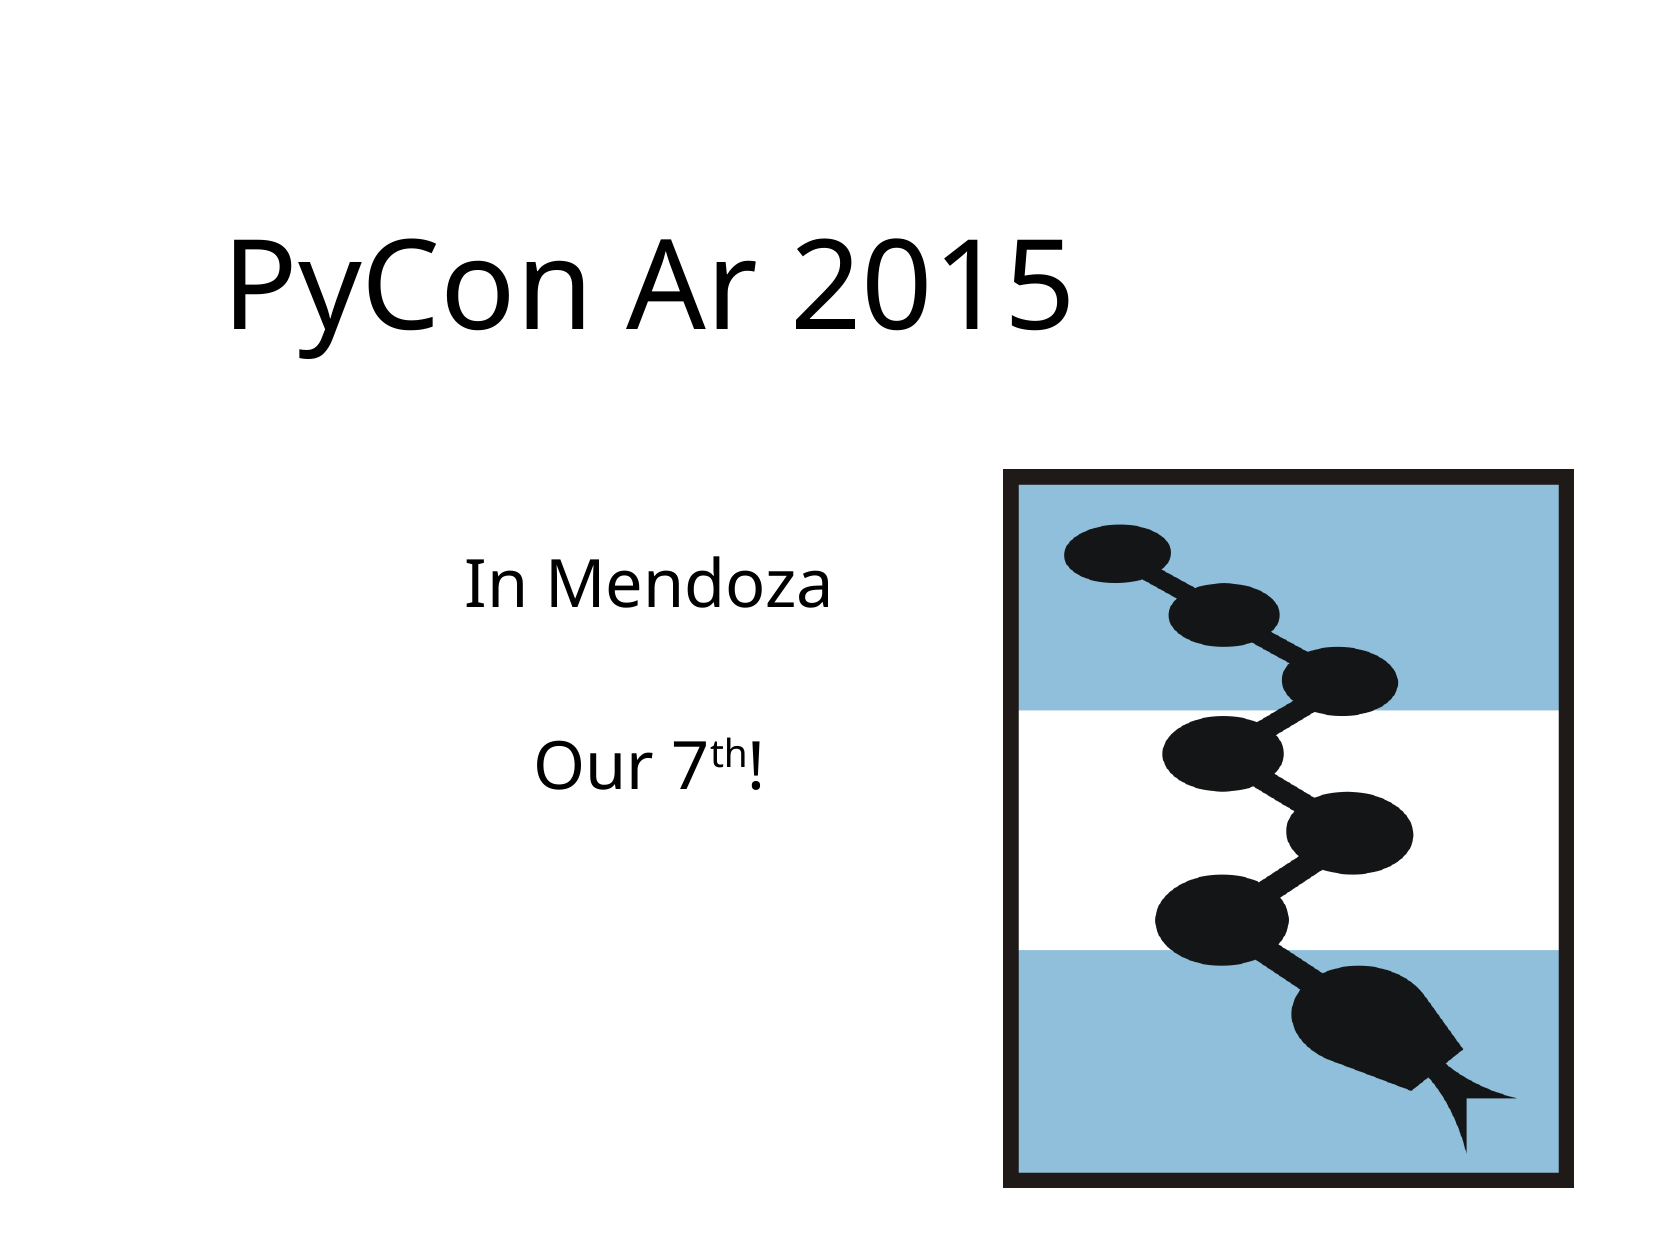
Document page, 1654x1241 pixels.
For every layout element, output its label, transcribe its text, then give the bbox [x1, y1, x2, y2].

title PyCon Ar 2015 In Mendoza Our 7th! [59, 118, 1241, 886]
picture [1003, 469, 1574, 1188]
